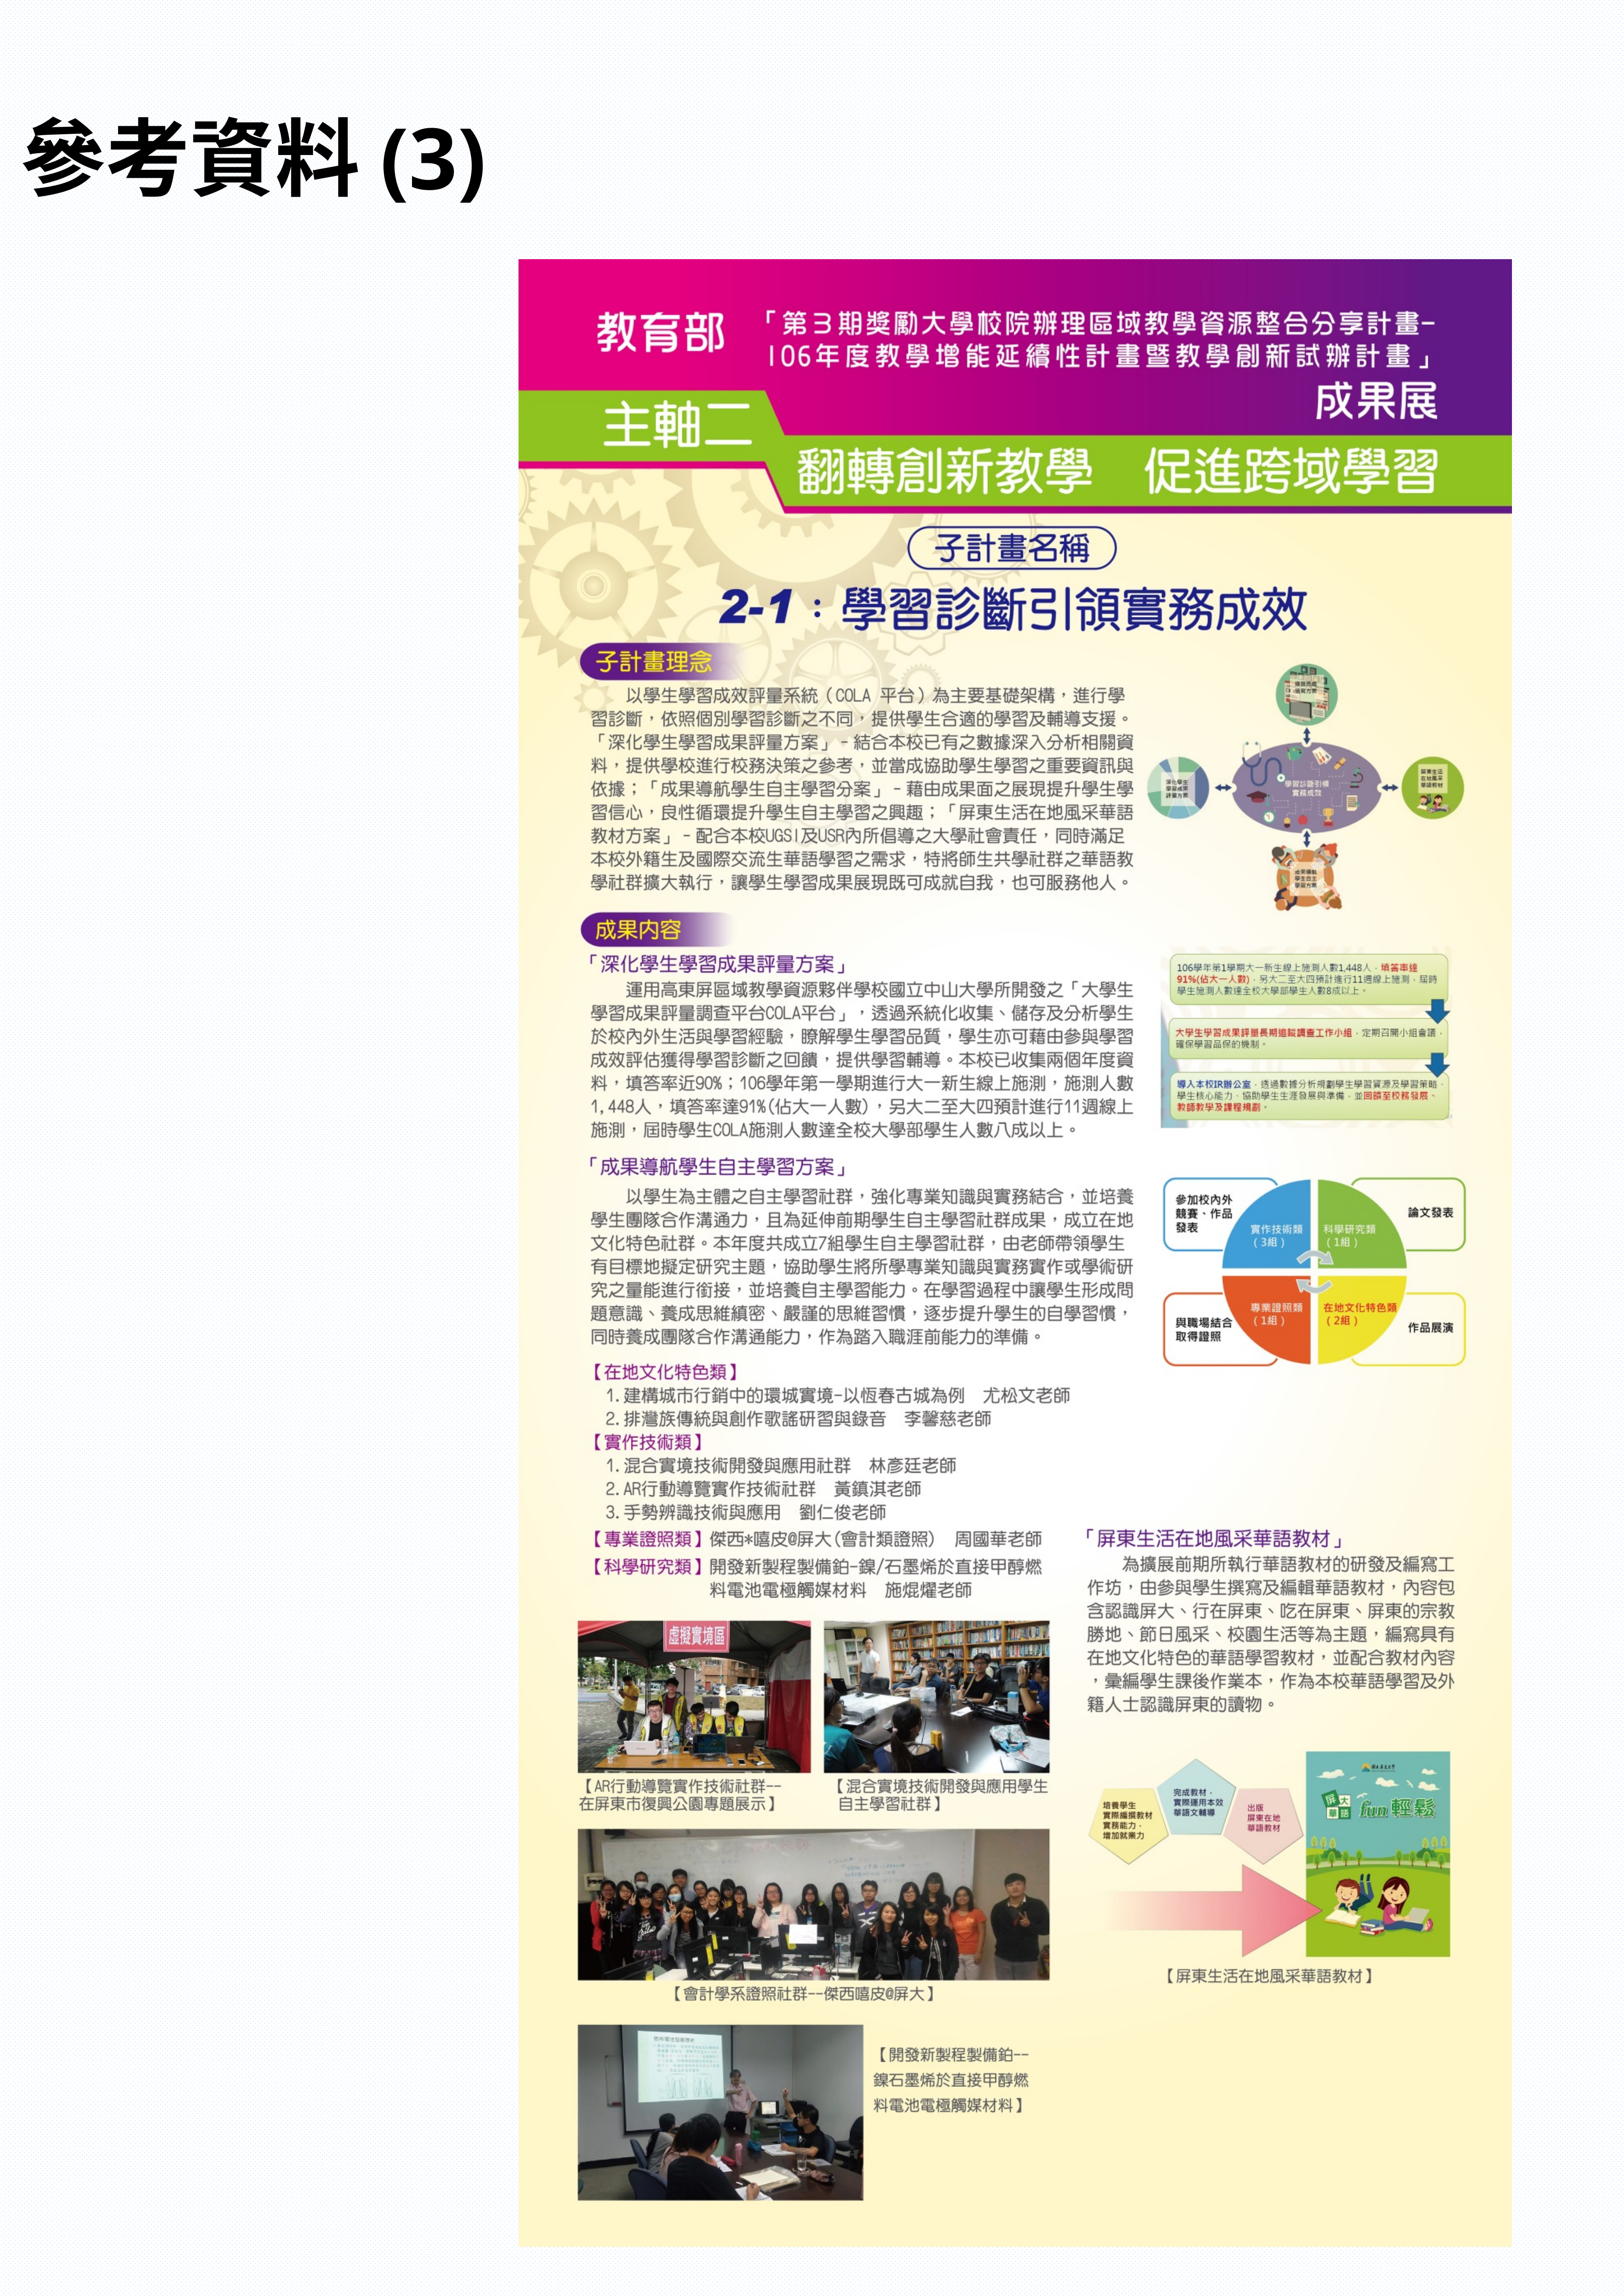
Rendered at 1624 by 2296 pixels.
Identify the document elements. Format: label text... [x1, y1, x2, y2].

picture [518, 260, 1512, 2247]
title 參考資料(3) [13, 16, 626, 295]
